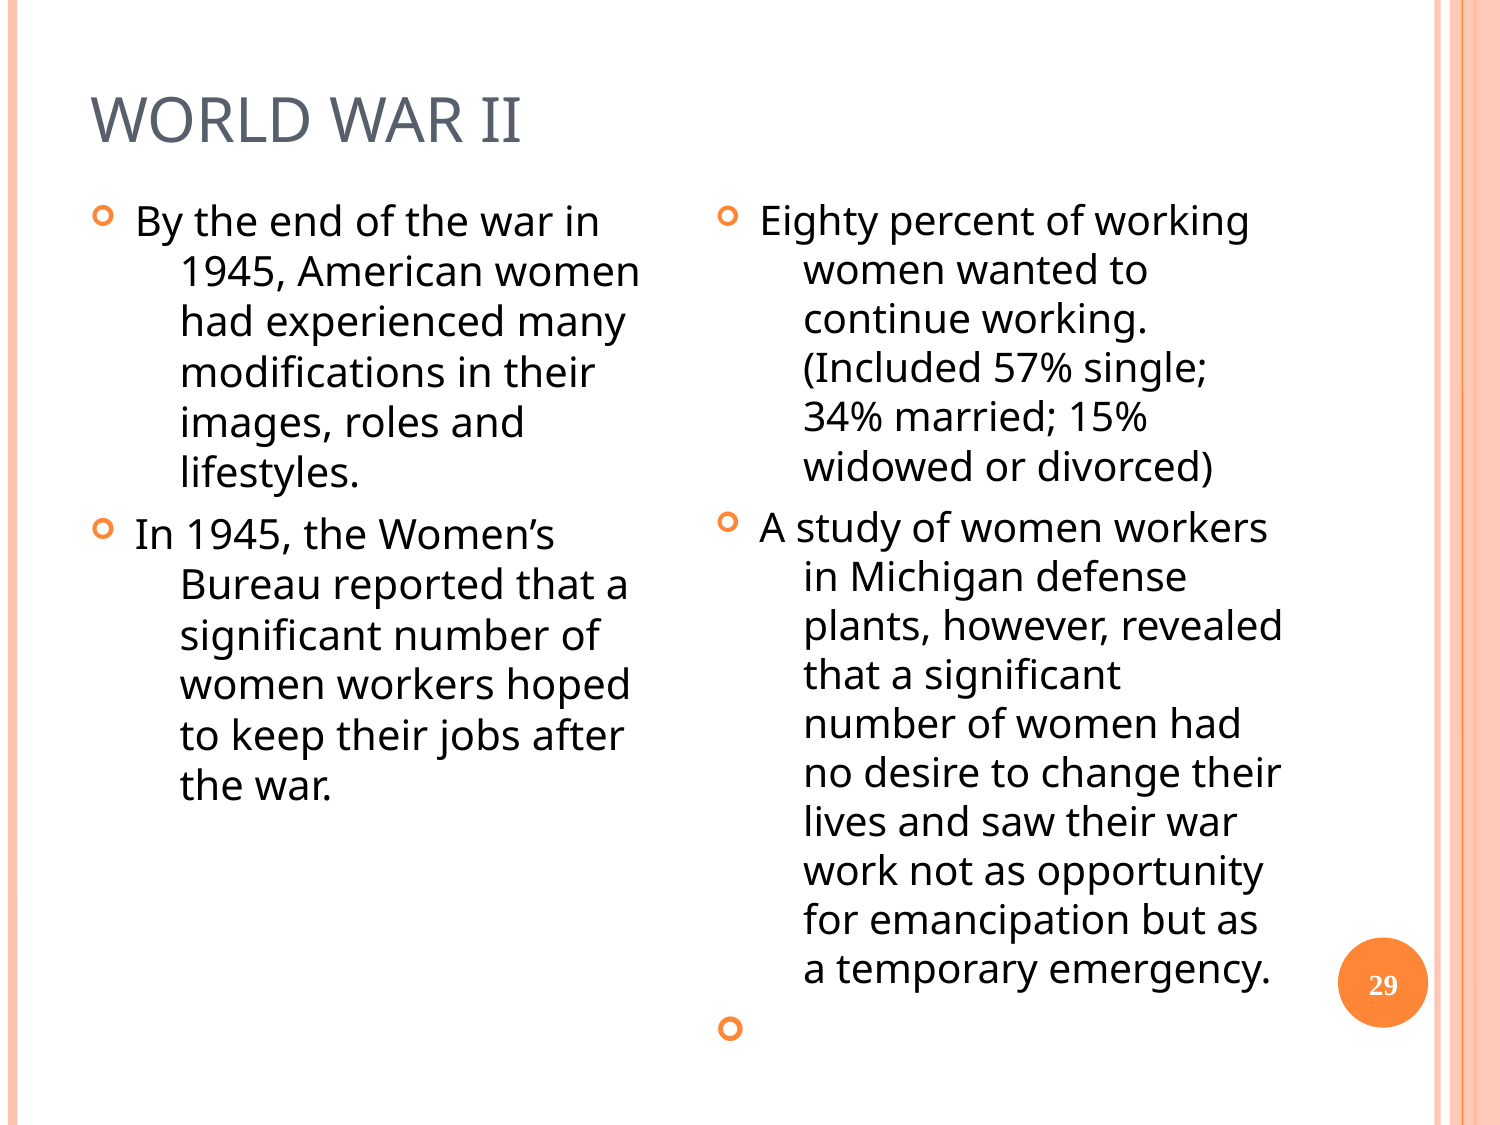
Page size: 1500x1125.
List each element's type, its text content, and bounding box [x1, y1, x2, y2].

title World War II [75, 45, 1300, 163]
text_box [1333, 940, 1434, 1027]
list Eighty percent of working women wanted to continue working. (Included 57% single; 34% married; 15% widowed or divorced) A study of women workers in Michigan defense plants, however, revealed that a significant number of women had no desire to change their lives and saw their war work not as opportunity for emancipation but as a temporary emergency. [700, 187, 1301, 1013]
list By the end of the war in 1945, American women had experienced many modifications in their images, roles and lifestyles. In 1945, the Women’s Bureau reported that a significant number of women workers hoped to keep their jobs after the war. [75, 187, 676, 1013]
